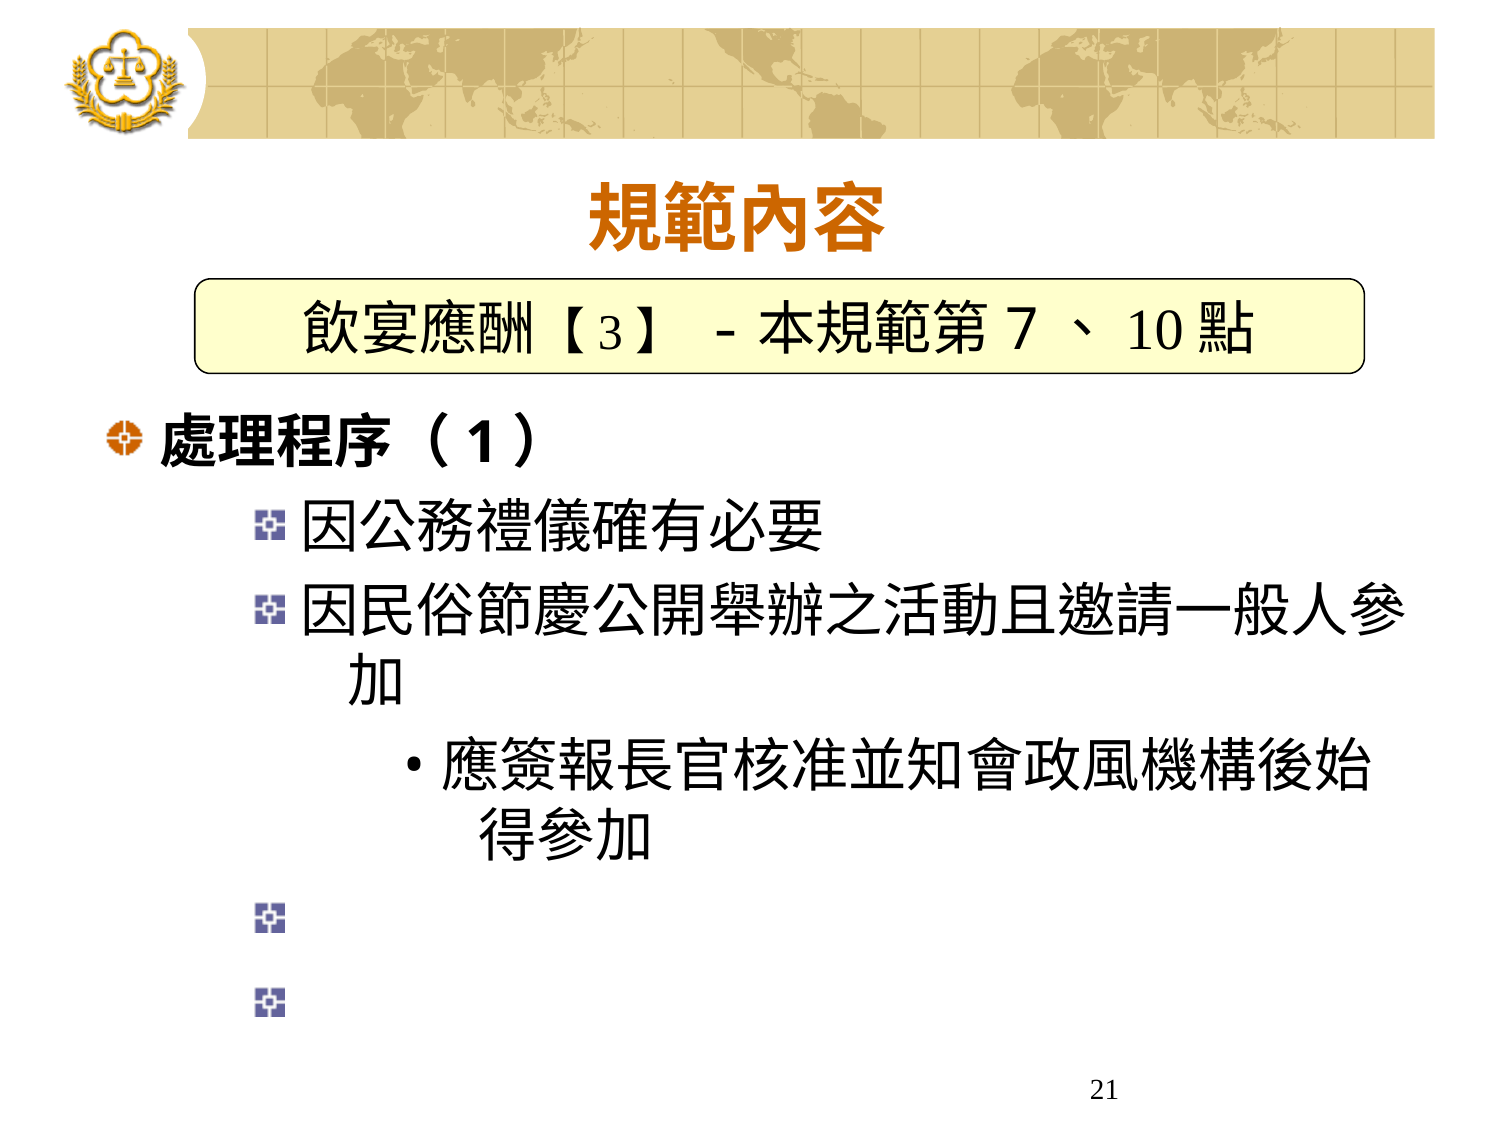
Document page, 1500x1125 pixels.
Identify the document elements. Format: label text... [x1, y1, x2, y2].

text_box [1074, 1037, 1388, 1113]
title 規範內容 [572, 152, 916, 278]
text_box 飲宴應酬【3】 -本規範第7、10點 [194, 278, 1365, 374]
list 處理程序（1） 因公務禮儀確有必要 因民俗節慶公開舉辦之活動且邀請一般人參加 應簽報長官核准並知會政風機構後始得參加 [88, 397, 1436, 1028]
